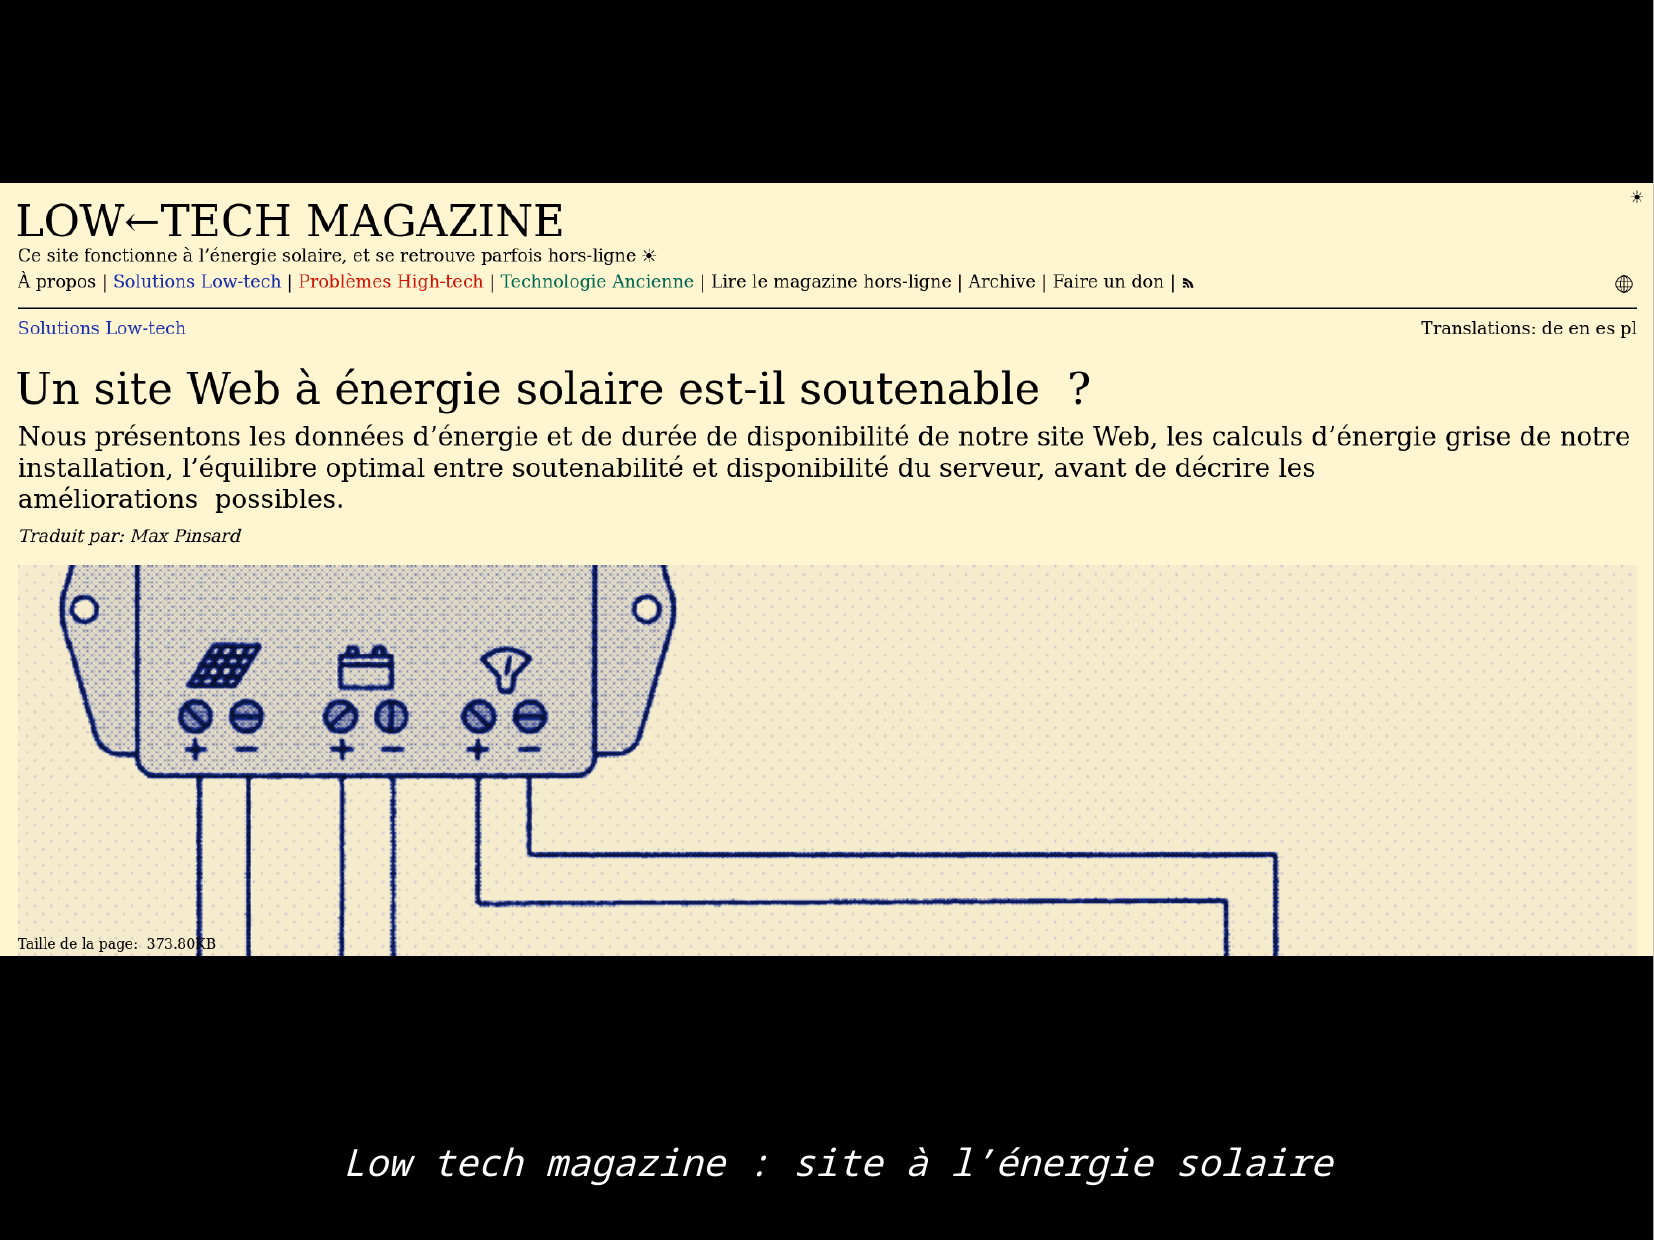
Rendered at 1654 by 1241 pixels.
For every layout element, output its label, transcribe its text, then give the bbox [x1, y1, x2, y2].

picture [0, 183, 1654, 956]
text_box Low tech magazine : site à l’énergie solaire [328, 1128, 1348, 1229]
